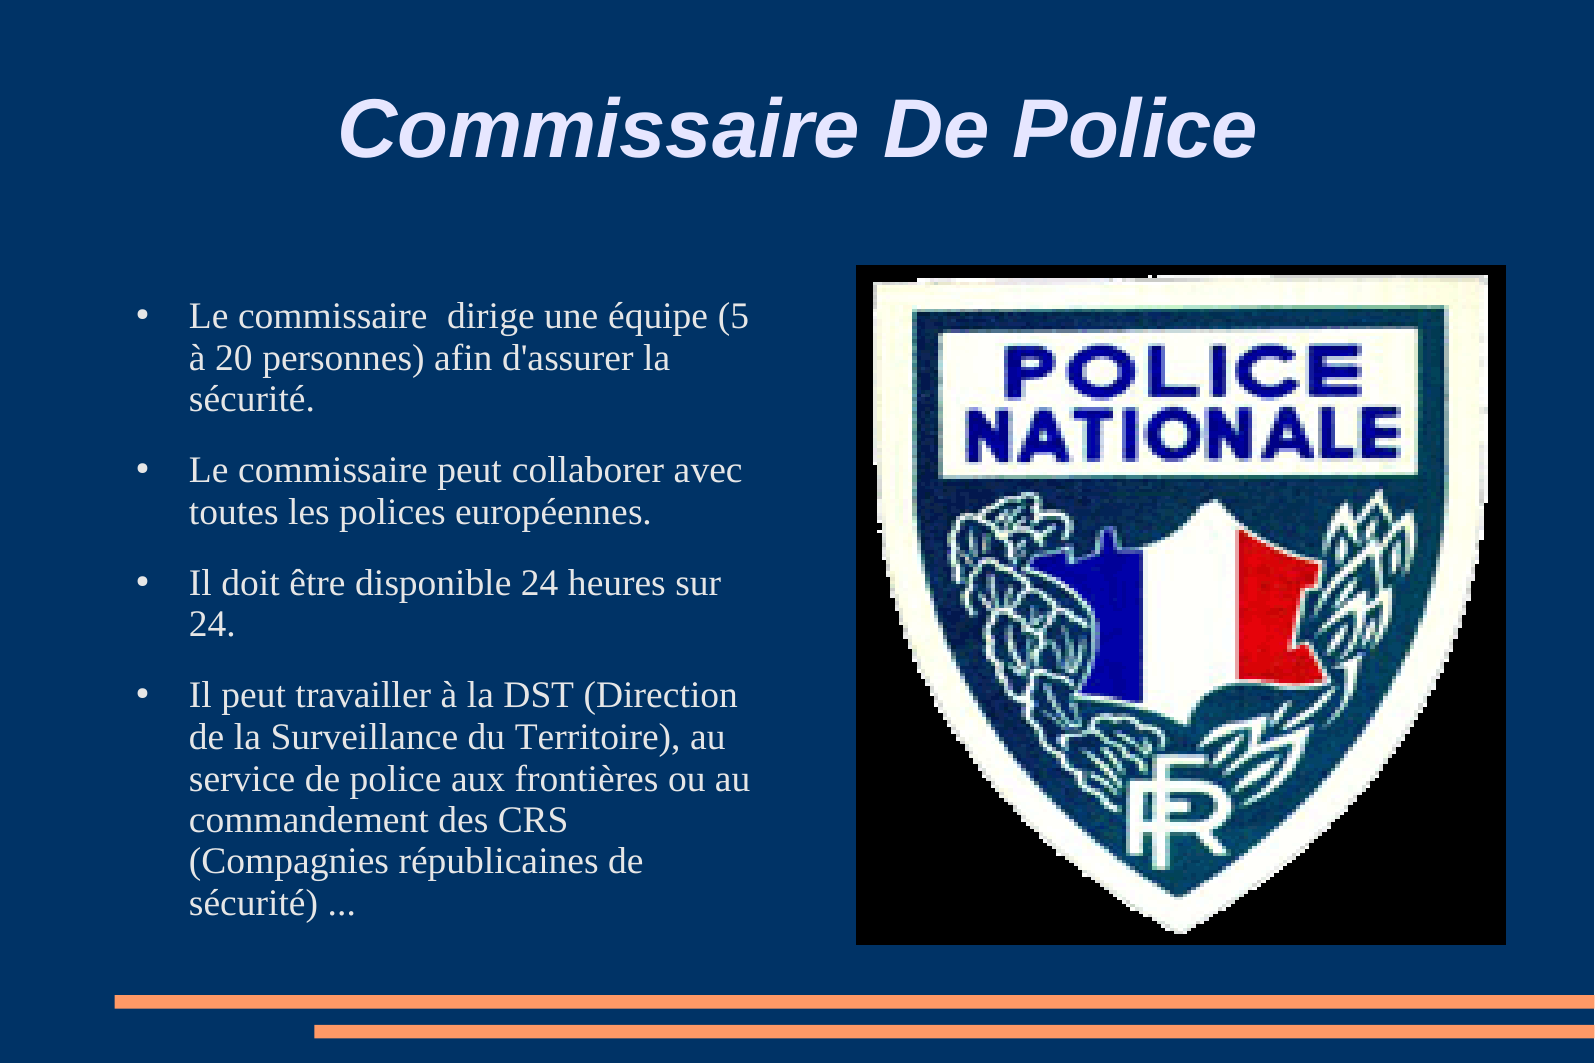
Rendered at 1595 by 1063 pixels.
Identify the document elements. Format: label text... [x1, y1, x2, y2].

picture [856, 265, 1506, 945]
list Le commissaire dirige une équipe (5 à 20 personnes) afin d'assurer la sécurité. Le commissaire peut collaborer avec toutes les polices européennes. Il doit être disponible 24 heures sur 24. Il peut travailler à la DST (Direction de la Surveillance du Territoire), au service de police aux frontières ou au commandement des CRS (Compagnies républicaines de sécurité) ... [118, 295, 768, 966]
title Commissaire De Police [117, 39, 1479, 218]
